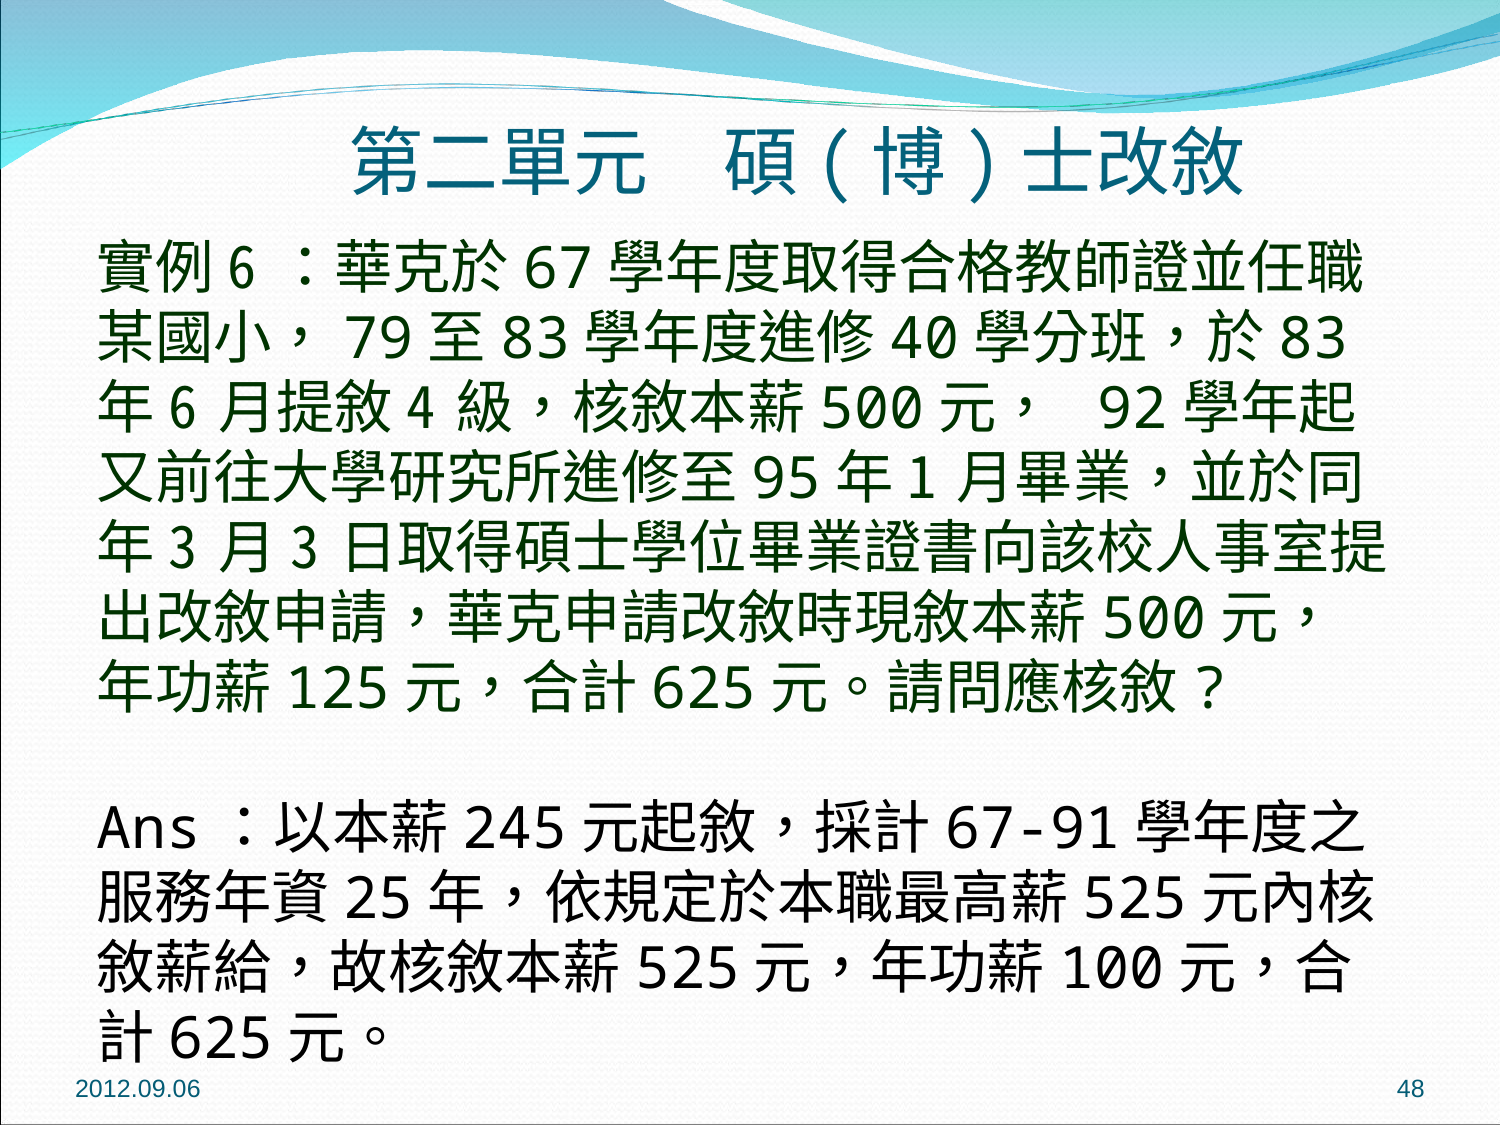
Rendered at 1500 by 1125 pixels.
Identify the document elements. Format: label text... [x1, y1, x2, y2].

picture [0, 0, 1500, 1125]
text_box 實例6：華克於67學年度取得合格教師證並任職某國小，79至83學年度進修40學分班，於83年6月提敘4級，核敘本薪500元， 92學年起又前往大學研究所進修至95年1月畢業，並於同年3月3日取得碩士學位畢業證書向該校人事室提出改敘申請，華克申請改敘時現敘本薪500元，年功薪125元，合計625元。請問應核敘? Ans：以本薪245元起敘，採計67-91學年度之服務年資25年，依規定於本職最高薪525元內核敘薪給，故核敘本薪525元，年功薪100元，合計625元。 [82, 222, 1407, 1078]
text_box 第二單元 碩(博)士改敘 [159, 54, 1435, 205]
text_box 2012.09.06 [74, 1042, 426, 1103]
text_box <number> [1299, 1042, 1426, 1103]
